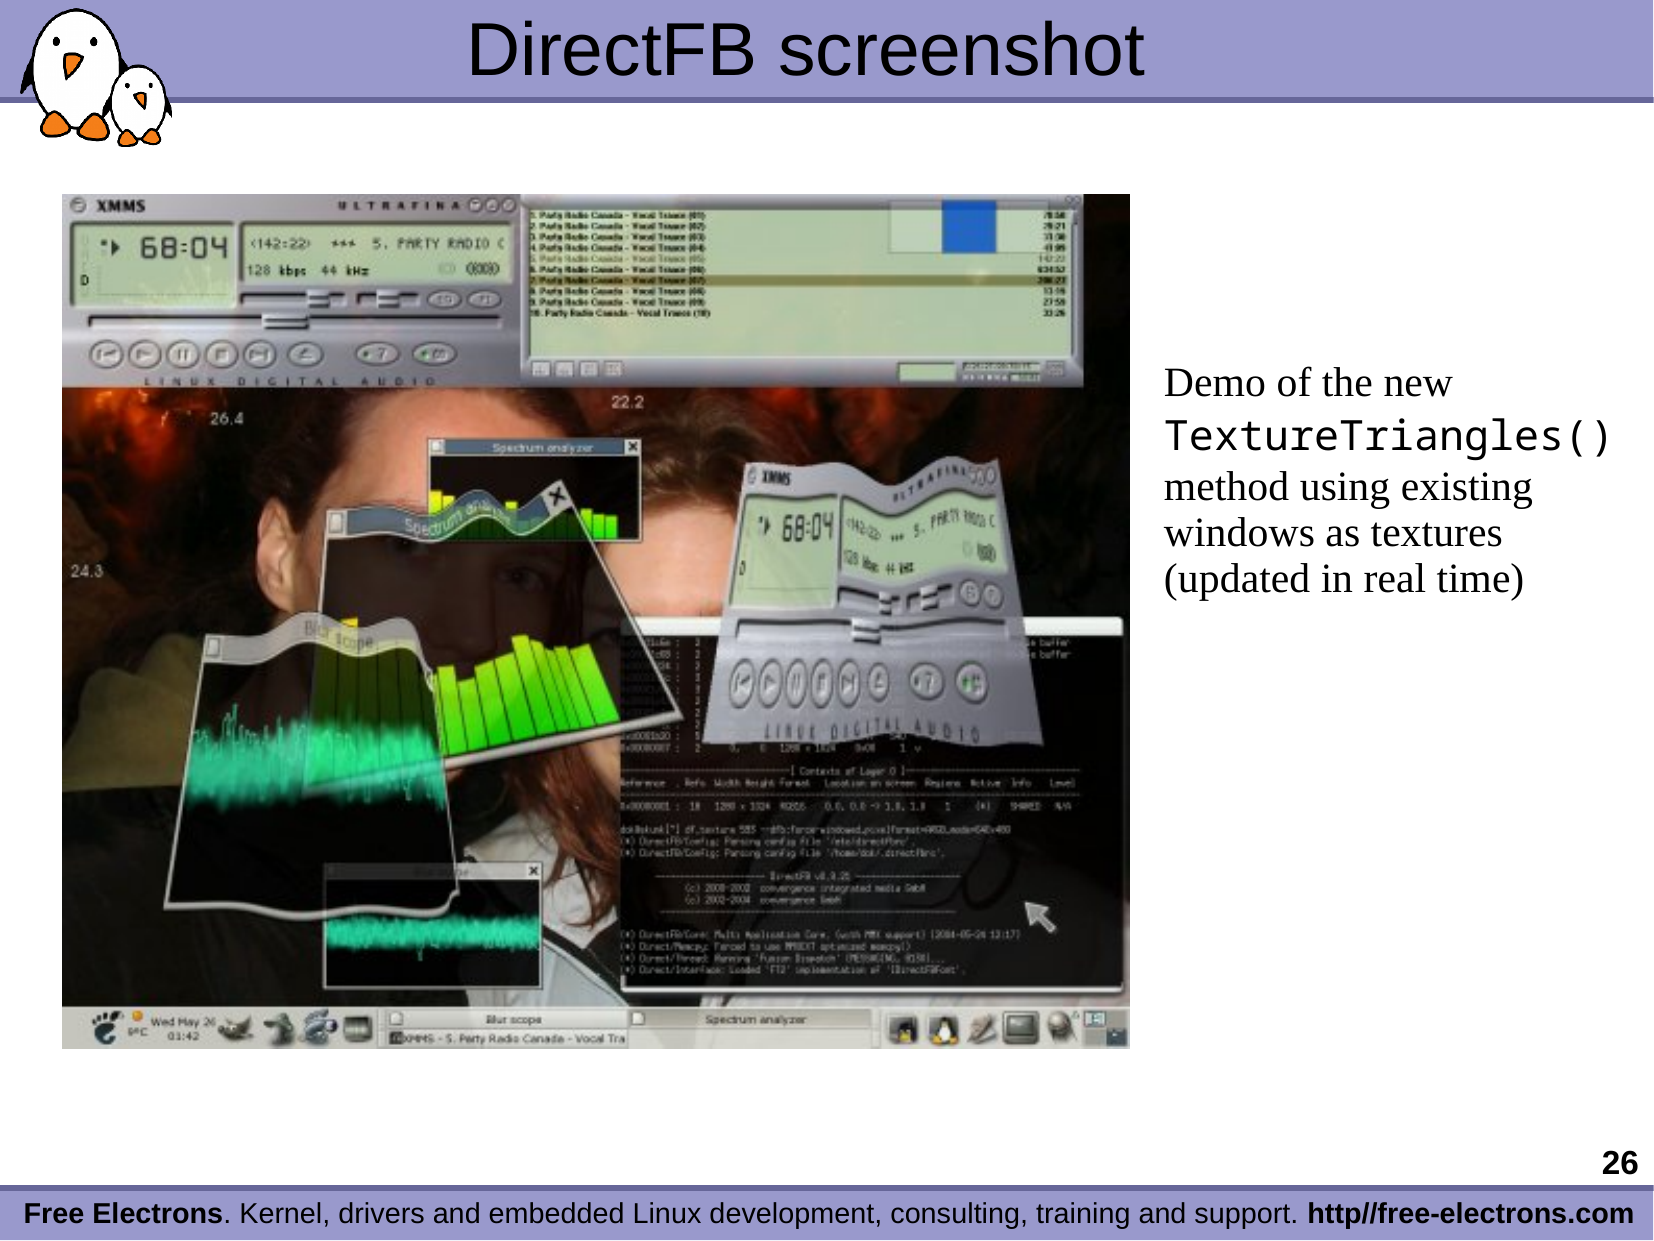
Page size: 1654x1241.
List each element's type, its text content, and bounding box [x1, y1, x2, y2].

text_box Demo of the new TextureTriangles() method using existing windows as textures (updated in real time) [1163, 359, 1635, 650]
title DirectFB screenshot [60, 0, 1551, 100]
picture [62, 194, 1130, 1049]
picture [20, 8, 172, 147]
